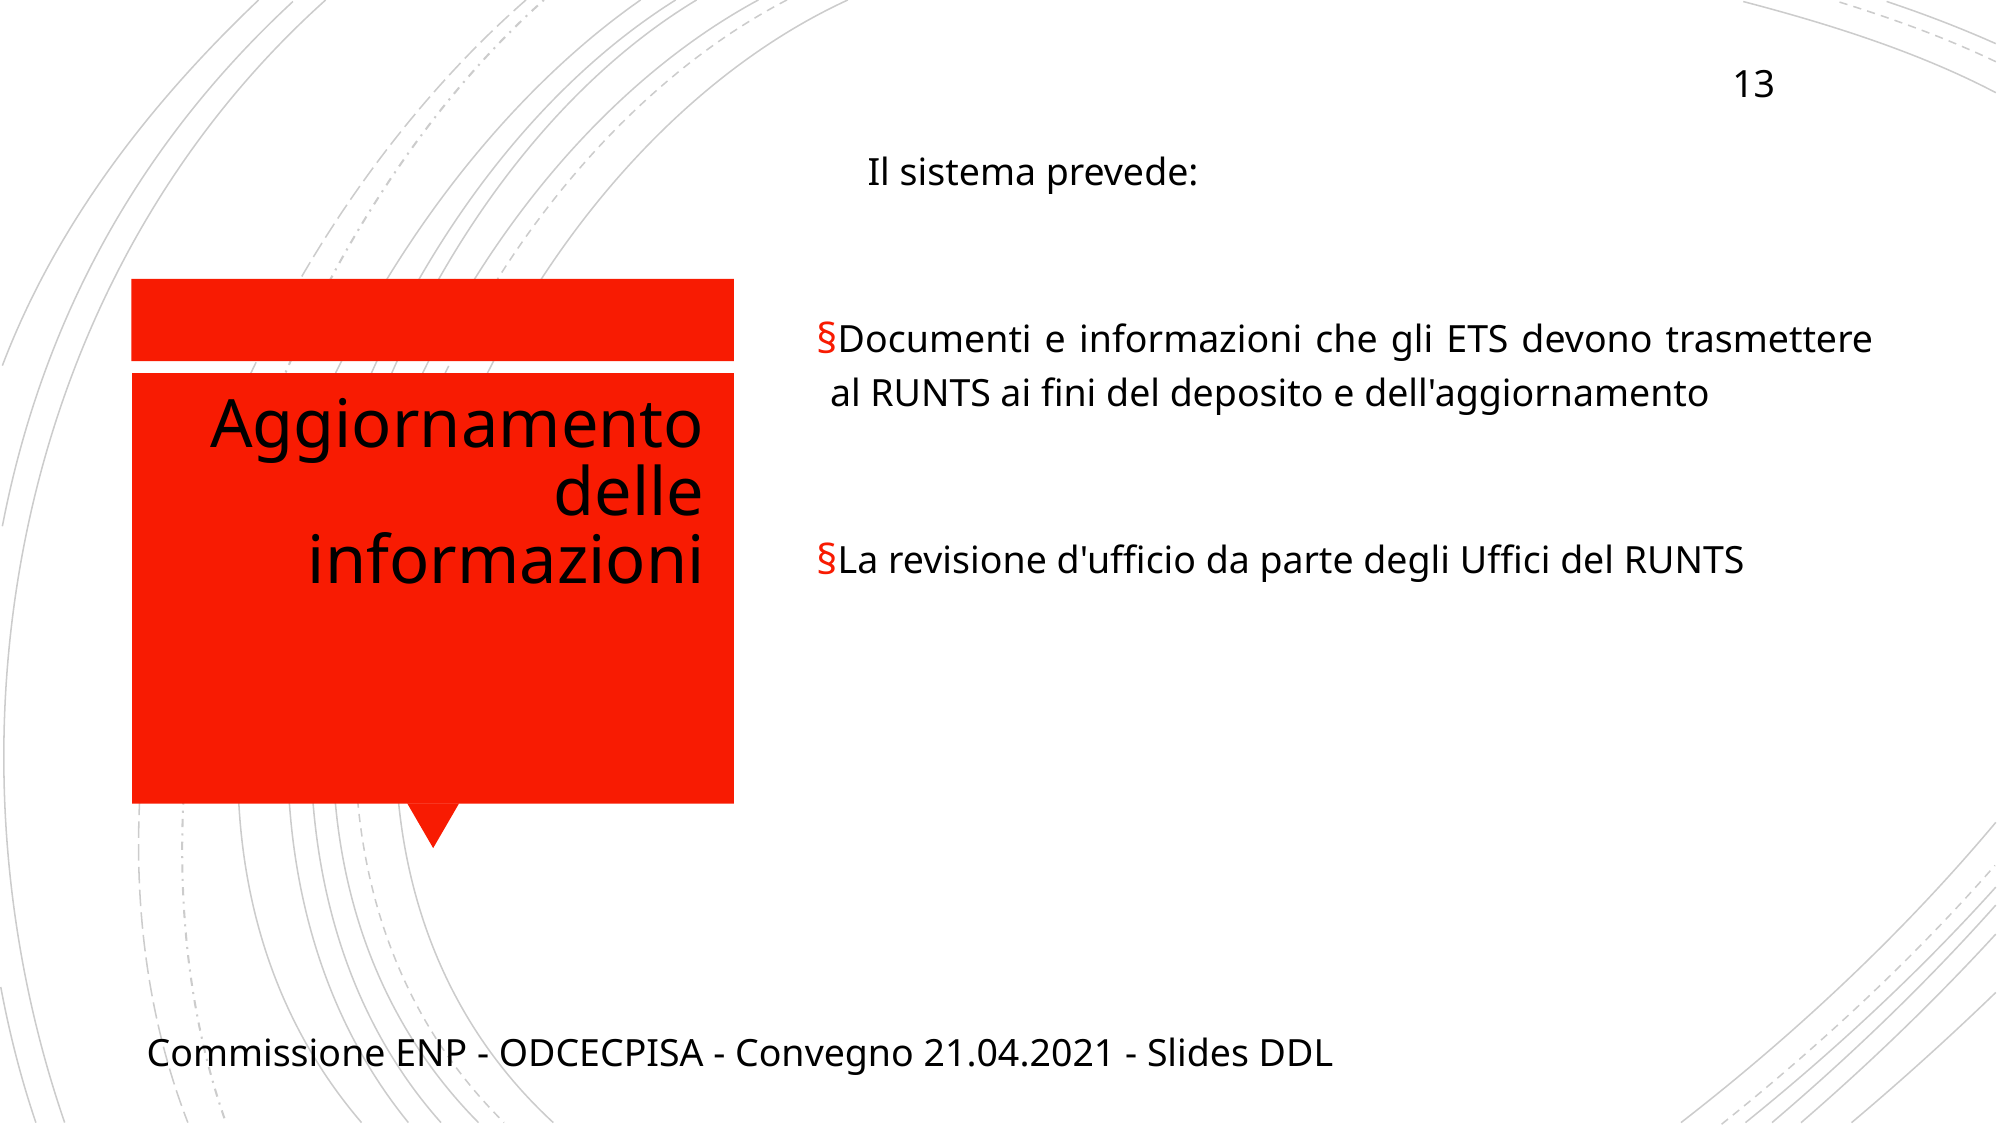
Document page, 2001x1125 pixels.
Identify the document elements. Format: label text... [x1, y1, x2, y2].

title Aggiornamento delle informazioni [145, 385, 720, 789]
footer Commissione ENP - ODCECPISA - Convegno 21.04.2021 - Slides DDL [131, 1021, 1869, 1074]
slide_number <numero> [1717, 52, 1868, 105]
list Il sistema prevede: Documenti e informazioni che gli ETS devono trasmettere al RUNTS ai fini del deposito e dell'aggiornamento La revisione d'ufficio da parte degli Uffici del RUNTS [801, 131, 1890, 993]
